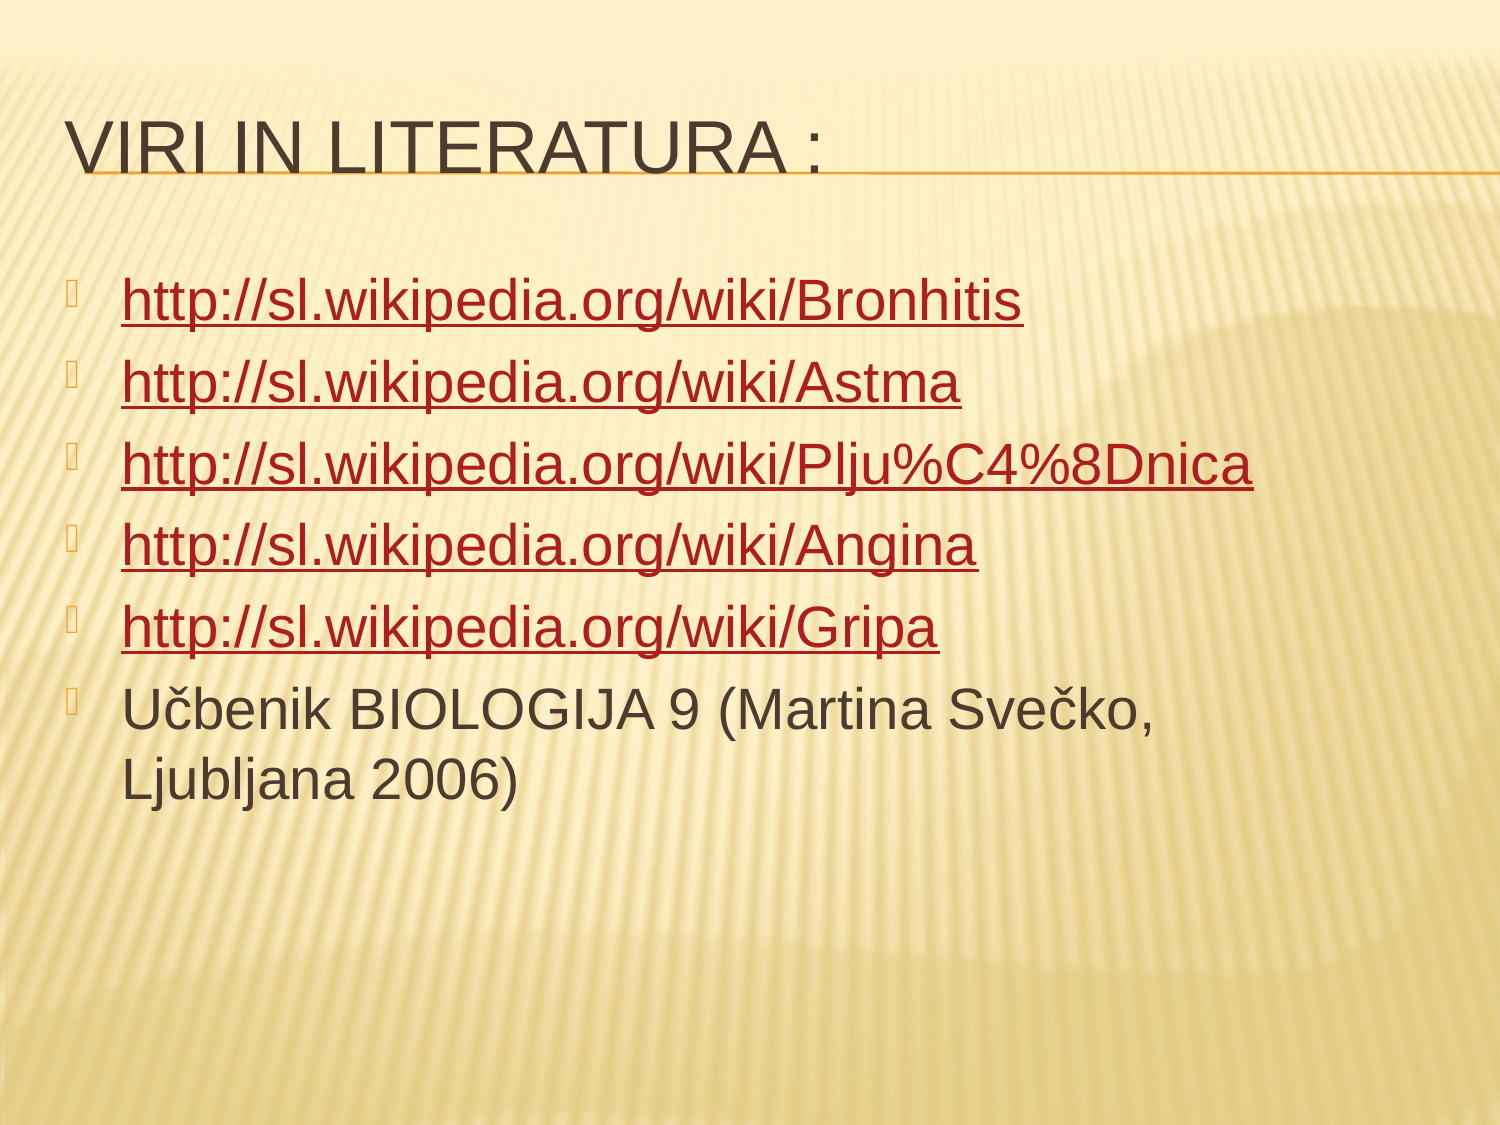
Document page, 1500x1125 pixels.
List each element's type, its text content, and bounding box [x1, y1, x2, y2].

list http://sl.wikipedia.org/wiki/Bronhitis http://sl.wikipedia.org/wiki/Astma http://sl.wikipedia.org/wiki/Plju%C4%8Dnica http://sl.wikipedia.org/wiki/Angina http://sl.wikipedia.org/wiki/Gripa Učbenik BIOLOGIJA 9 (Martina Svečko, Ljubljana 2006) [50, 254, 1400, 929]
picture [0, 0, 1500, 1125]
title Viri in literatura : [50, 75, 1475, 213]
